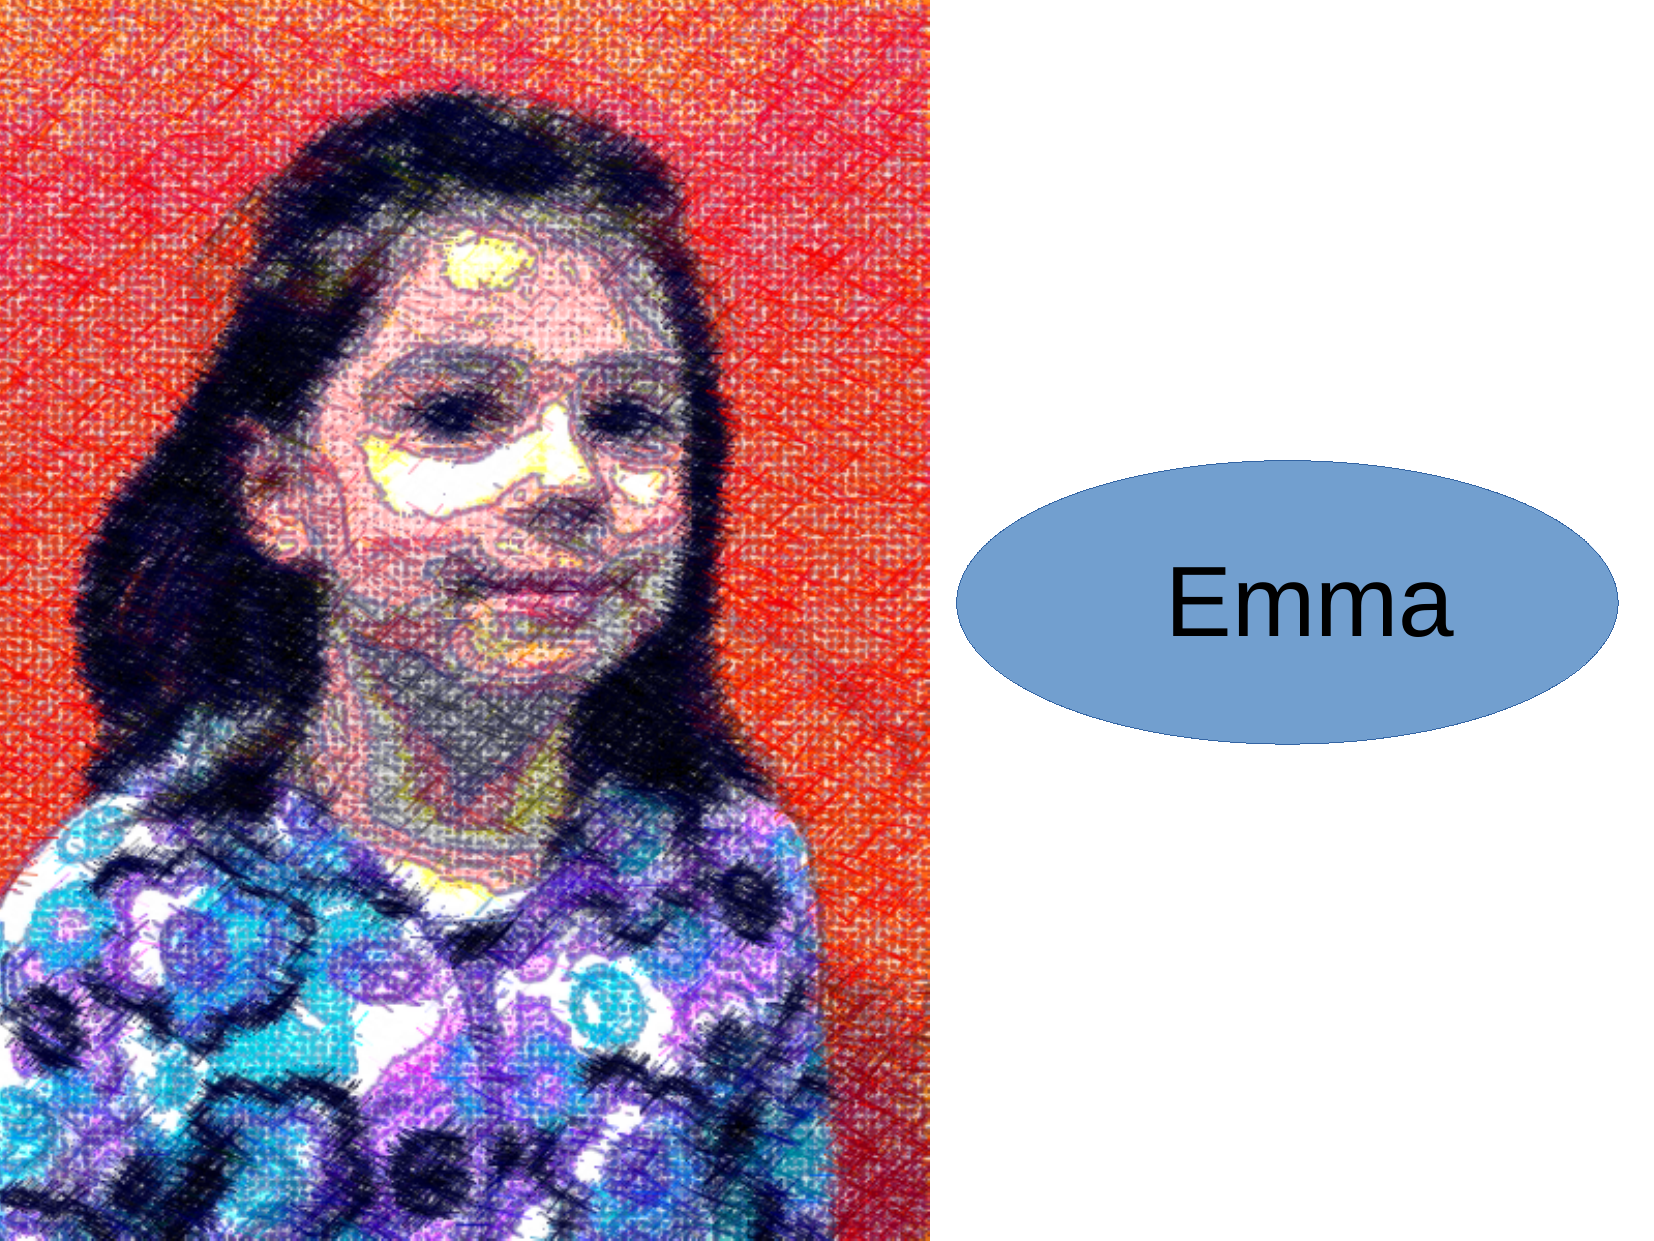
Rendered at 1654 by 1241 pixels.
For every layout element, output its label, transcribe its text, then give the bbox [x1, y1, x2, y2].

picture [0, 0, 930, 1241]
text_box Emma [956, 460, 1619, 745]
